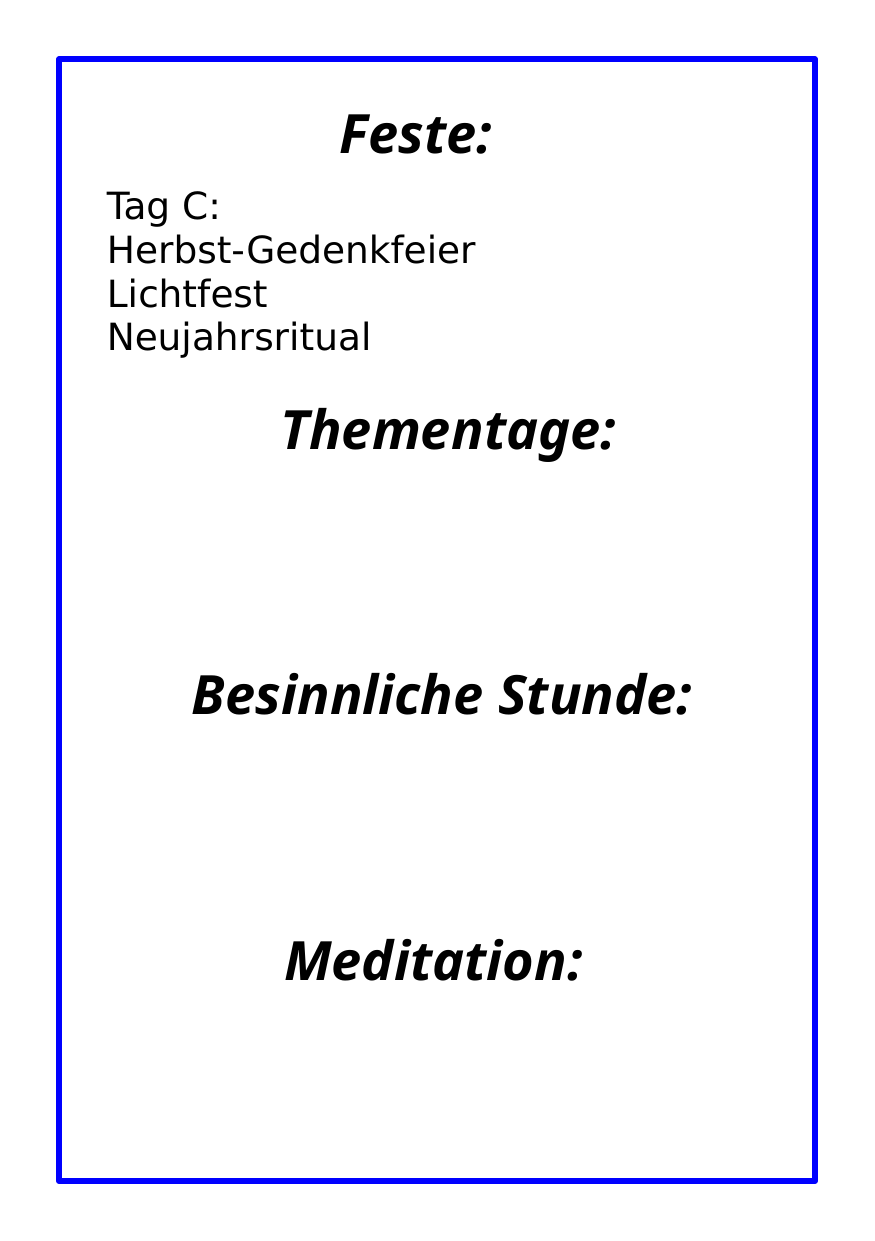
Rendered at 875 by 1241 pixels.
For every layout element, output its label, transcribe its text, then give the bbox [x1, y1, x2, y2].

text_box Thementage: [265, 383, 650, 474]
text_box Tag C: Herbst-Gedenkfeier Lichtfest Neujahrsritual [92, 177, 491, 367]
text_box Meditation: [269, 914, 621, 1004]
text_box Feste: [324, 88, 509, 178]
text_box Besinnliche Stunde: [177, 649, 763, 739]
